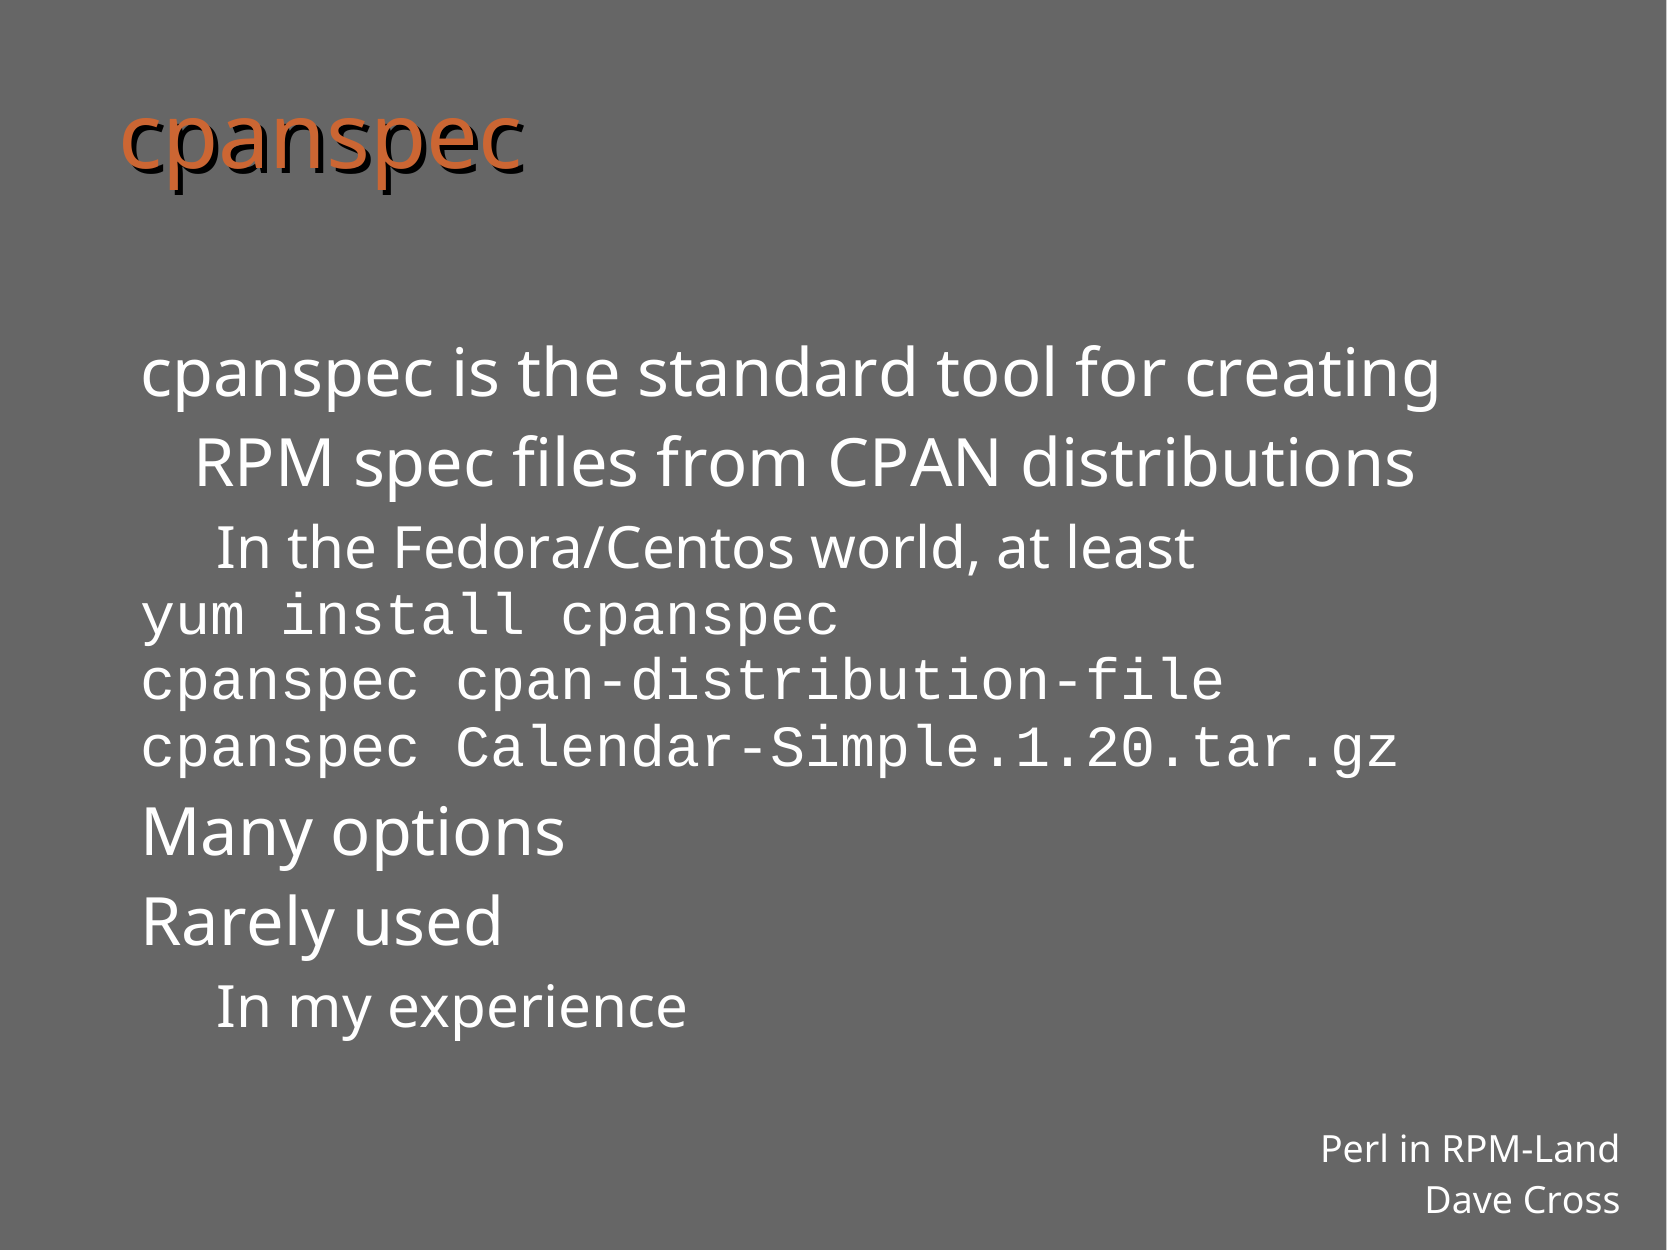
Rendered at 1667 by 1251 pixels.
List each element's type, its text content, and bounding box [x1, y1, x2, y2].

list cpanspec is the standard tool for creating RPM spec files from CPAN distributions In the Fedora/Centos world, at least yum install cpanspec cpanspec cpan-distribution-file cpanspec Calendar-Simple.1.20.tar.gz Many options Rarely used In my experience [122, 324, 1546, 1123]
title cpanspec [118, 59, 1542, 207]
